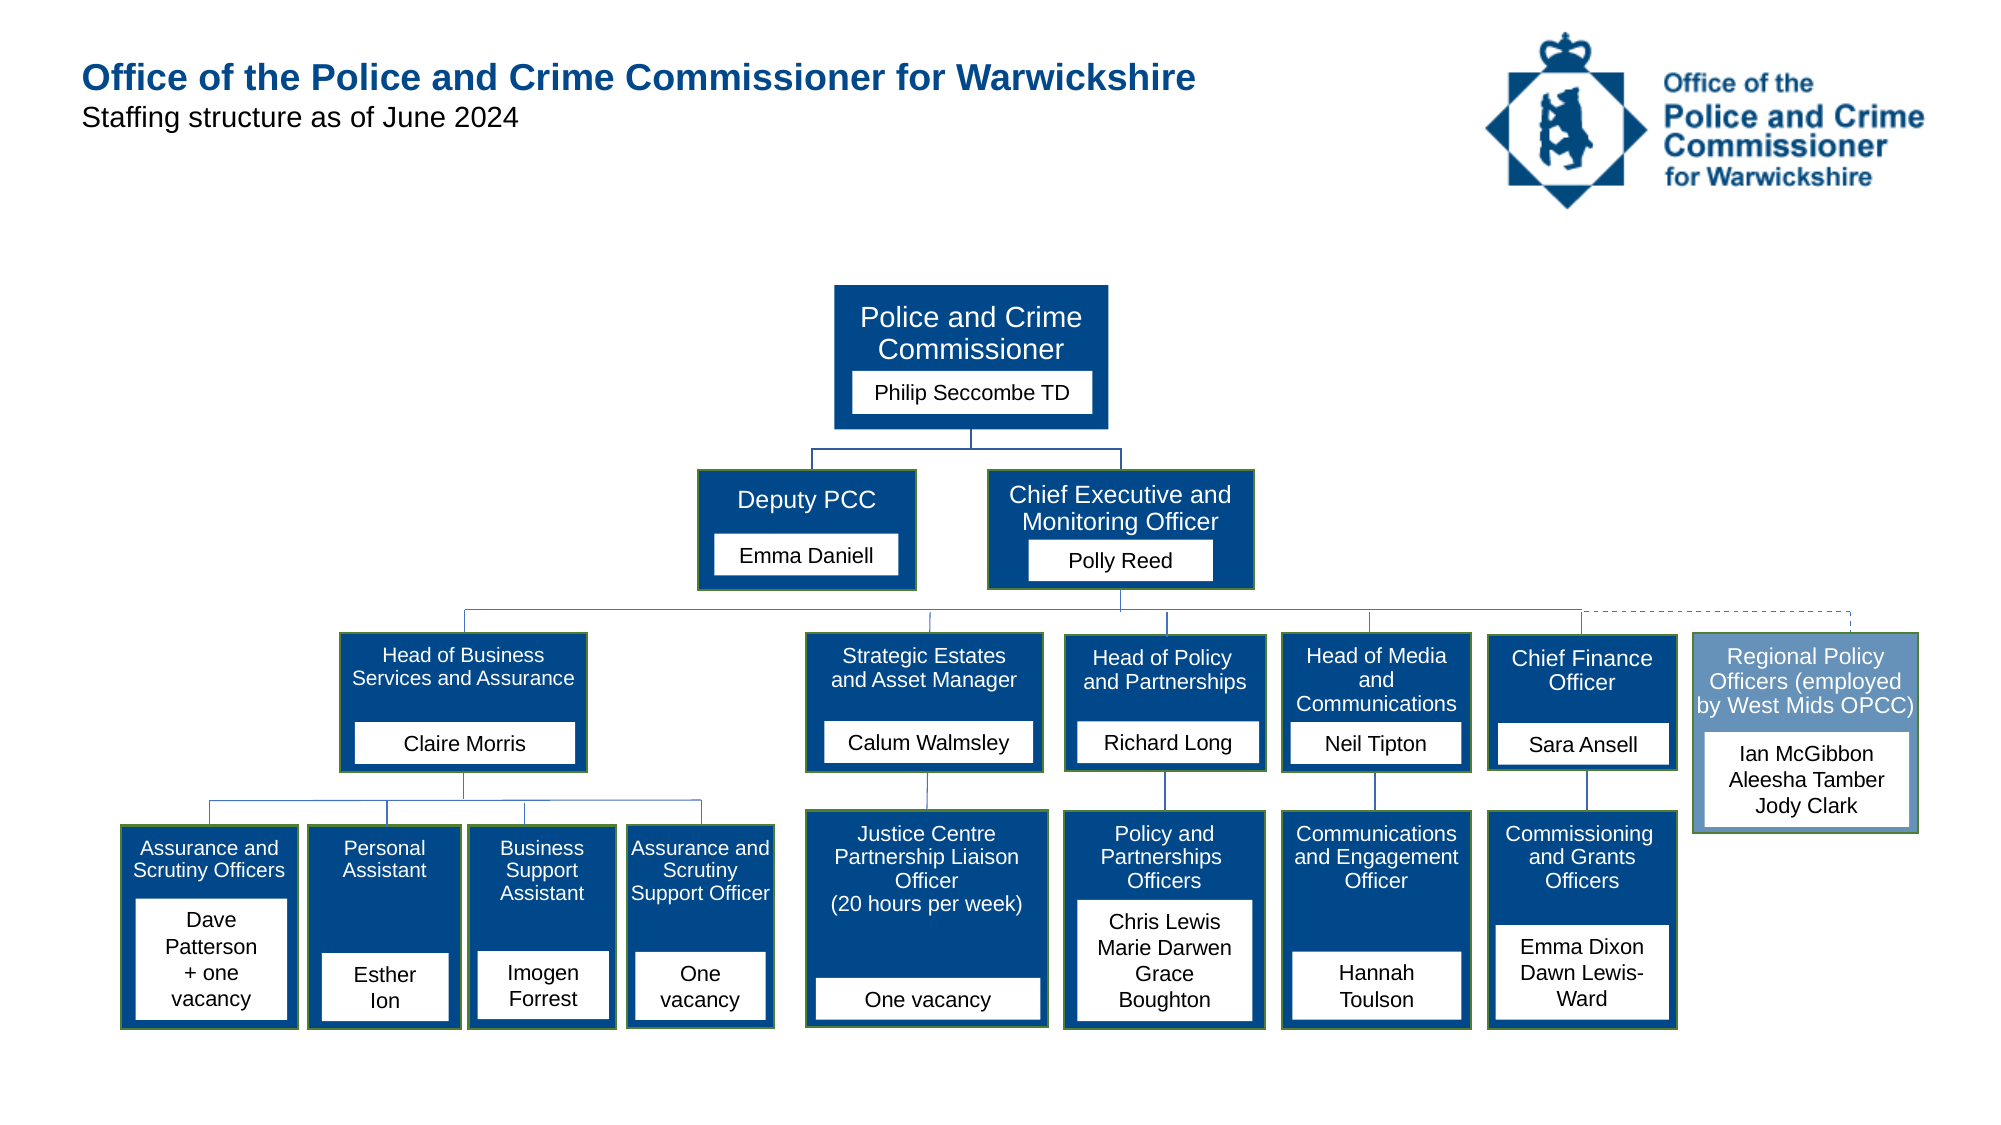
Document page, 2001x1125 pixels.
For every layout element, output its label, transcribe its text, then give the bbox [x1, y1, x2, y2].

text_box Esther Ion [321, 953, 449, 1022]
text_box Dave Patterson + one vacancy [135, 898, 288, 1020]
text_box Calum Walmsley [824, 721, 1034, 763]
text_box Hannah Toulson [1292, 951, 1462, 1020]
text_box Polly Reed [1028, 539, 1213, 582]
text_box Regional Policy Officers (employed by West Mids OPCC) [1693, 633, 1919, 834]
text_box Assurance and Scrutiny Officers [121, 825, 298, 1029]
text_box Communications and Engagement Officer [1282, 810, 1472, 1029]
text_box Emma Dixon Dawn Lewis-Ward [1495, 925, 1669, 1020]
text_box Assurance and Scrutiny Support Officer [626, 825, 774, 1029]
text_box Head of Business Services and Assurance [339, 633, 588, 773]
text_box Head of Policy and Partnerships [1064, 634, 1266, 771]
text_box Deputy PCC [698, 469, 916, 590]
text_box Claire Morris [354, 722, 576, 764]
text_box Chris Lewis Marie Darwen Grace Boughton [1077, 899, 1253, 1022]
text_box Sara Ansell [1498, 723, 1669, 765]
text_box One vacancy [635, 951, 766, 1020]
text_box Policy and Partnerships Officers [1064, 810, 1265, 1029]
picture [1472, 20, 1938, 221]
text_box Police and Crime Commissioner [834, 285, 1109, 430]
text_box Imogen Forrest [477, 951, 609, 1020]
text_box Justice Centre Partnership Liaison Officer (20 hours per week) [806, 810, 1048, 1028]
text_box Office of the Police and Crime Commissioner for Warwickshire Staffing structure as of June 2024 [66, 45, 1444, 142]
text_box Strategic Estates and Asset Manager [806, 633, 1043, 773]
text_box Richard Long [1077, 721, 1260, 764]
text_box Emma Daniell [714, 533, 899, 576]
text_box Philip Seccombe TD [852, 370, 1093, 414]
text_box Neil Tipton [1290, 722, 1462, 764]
text_box Ian McGibbon Aleesha Tamber Jody Clark [1704, 732, 1910, 827]
text_box Personal Assistant [308, 825, 461, 1029]
text_box Chief Executive and Monitoring Officer [987, 469, 1254, 590]
text_box One vacancy [815, 977, 1041, 1020]
text_box Chief Finance Officer [1487, 634, 1677, 771]
text_box Head of Media and Communications [1282, 633, 1472, 773]
text_box Commissioning and Grants Officers [1487, 810, 1677, 1029]
text_box Business Support Assistant [468, 825, 616, 1029]
